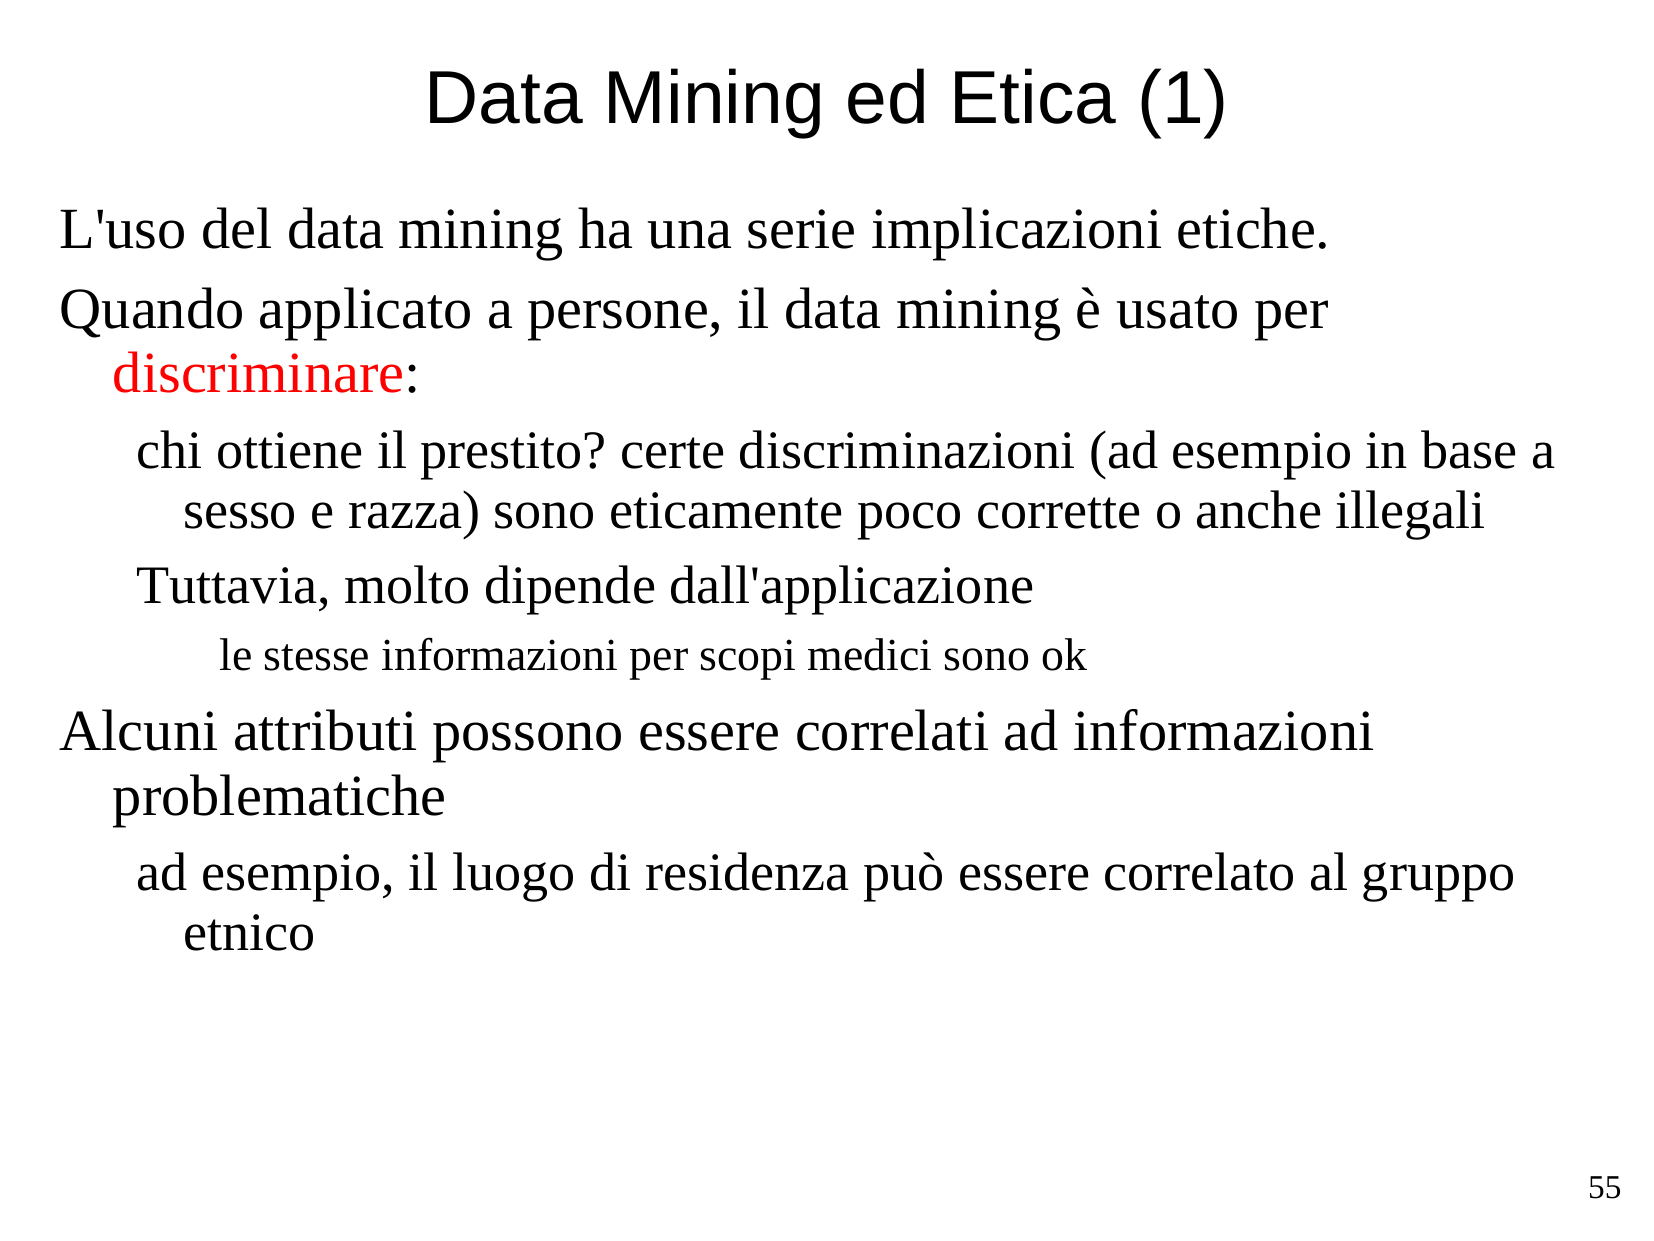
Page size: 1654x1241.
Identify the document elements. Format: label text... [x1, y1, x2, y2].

list L'uso del data mining ha una serie implicazioni etiche. Quando applicato a persone, il data mining è usato per discriminare: chi ottiene il prestito? certe discriminazioni (ad esempio in base a sesso e razza) sono eticamente poco corrette o anche illegali Tuttavia, molto dipende dall'applicazione le stesse informazioni per scopi medici sono ok Alcuni attributi possono essere correlati ad informazioni problematiche ad esempio, il luogo di residenza può essere correlato al gruppo etnico [42, 196, 1612, 1187]
title Data Mining ed Etica (1) [37, 30, 1617, 166]
